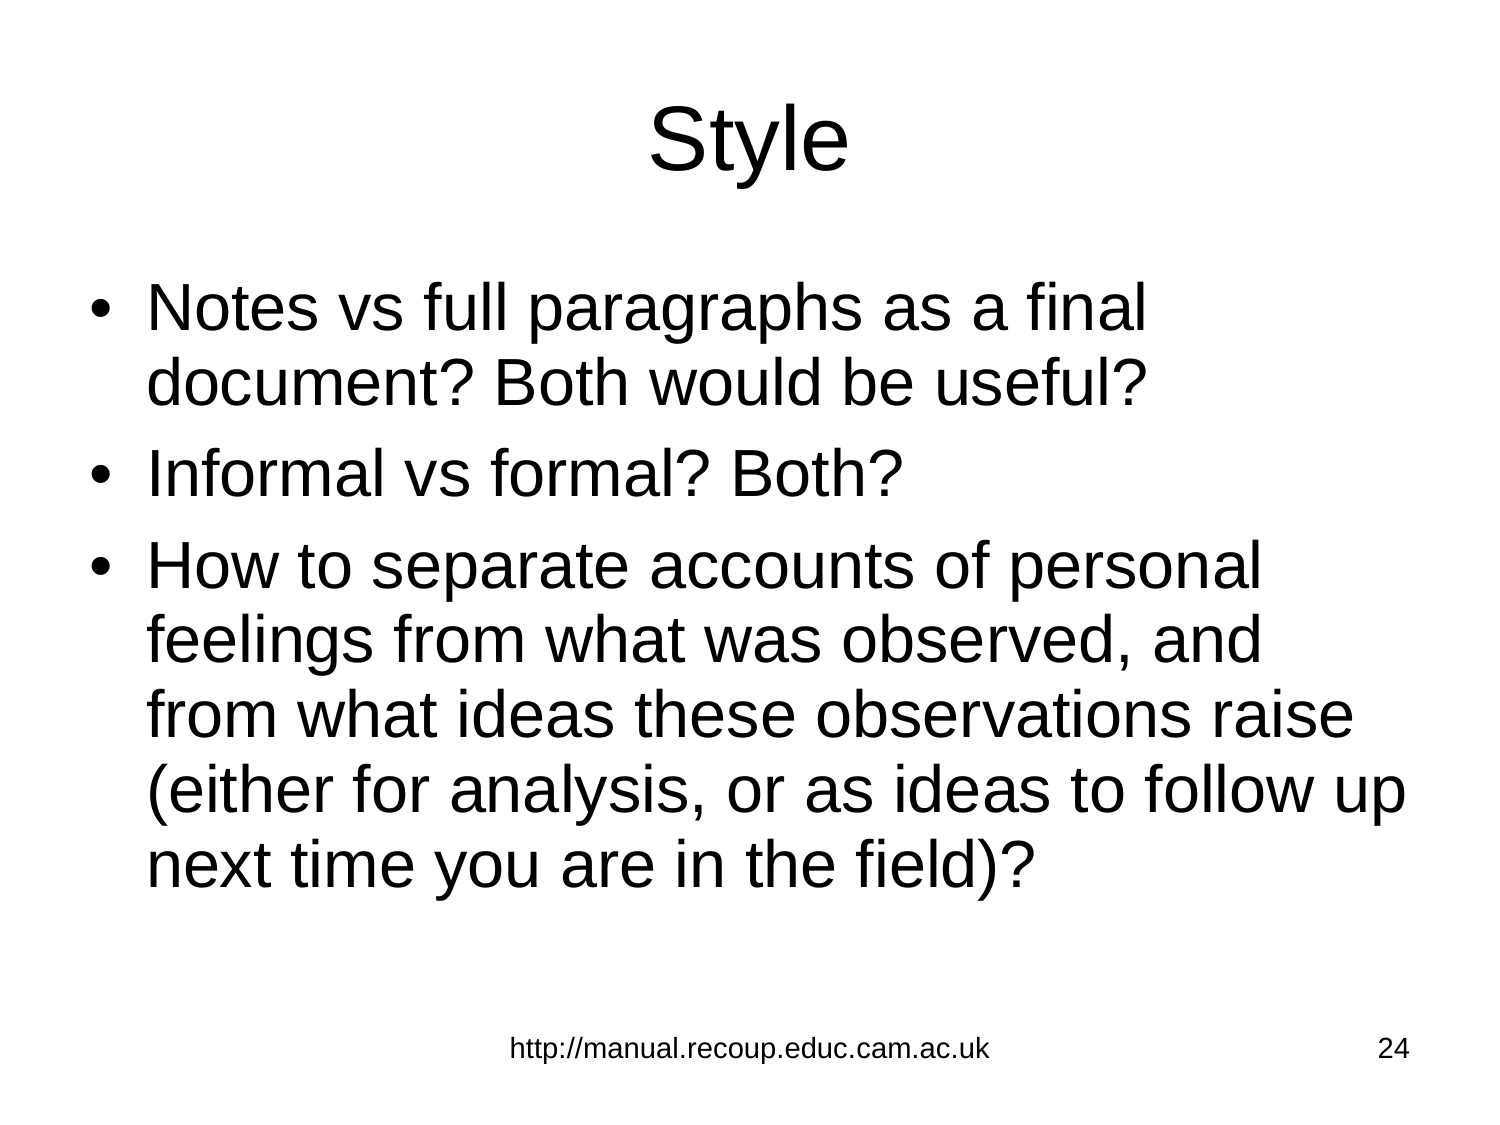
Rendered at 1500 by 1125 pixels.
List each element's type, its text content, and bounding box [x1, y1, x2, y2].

list Notes vs full paragraphs as a final document? Both would be useful? Informal vs formal? Both? How to separate accounts of personal feelings from what was observed, and from what ideas these observations raise (either for analysis, or as ideas to follow up next time you are in the field)? [75, 262, 1426, 1006]
title Style [75, 45, 1426, 233]
